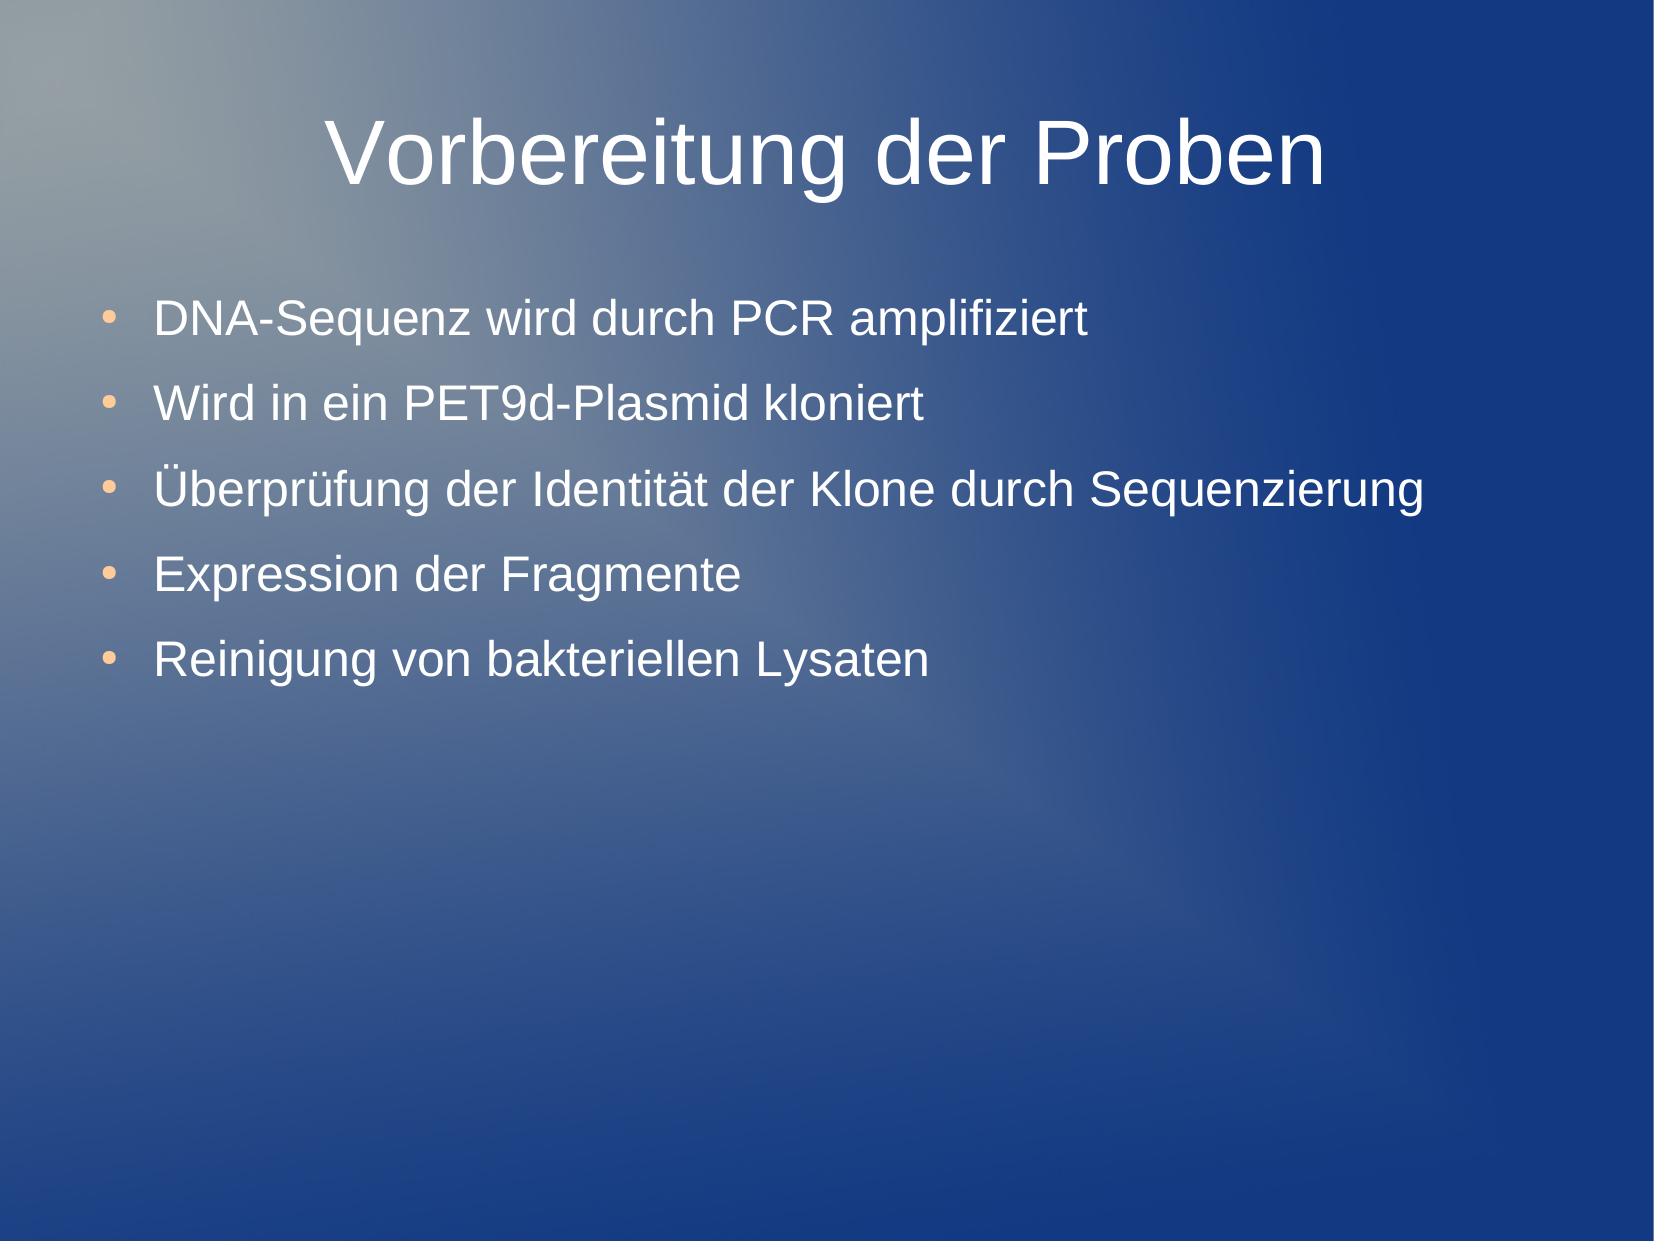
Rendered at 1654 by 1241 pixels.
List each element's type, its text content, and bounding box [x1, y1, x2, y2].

title Vorbereitung der Proben [82, 49, 1571, 257]
picture [0, 0, 1654, 1241]
list DNA-Sequenz wird durch PCR amplifiziert Wird in ein PET9d-Plasmid kloniert Überprüfung der Identität der Klone durch Sequenzierung Expression der Fragmente Reinigung von bakteriellen Lysaten [82, 290, 1571, 1109]
